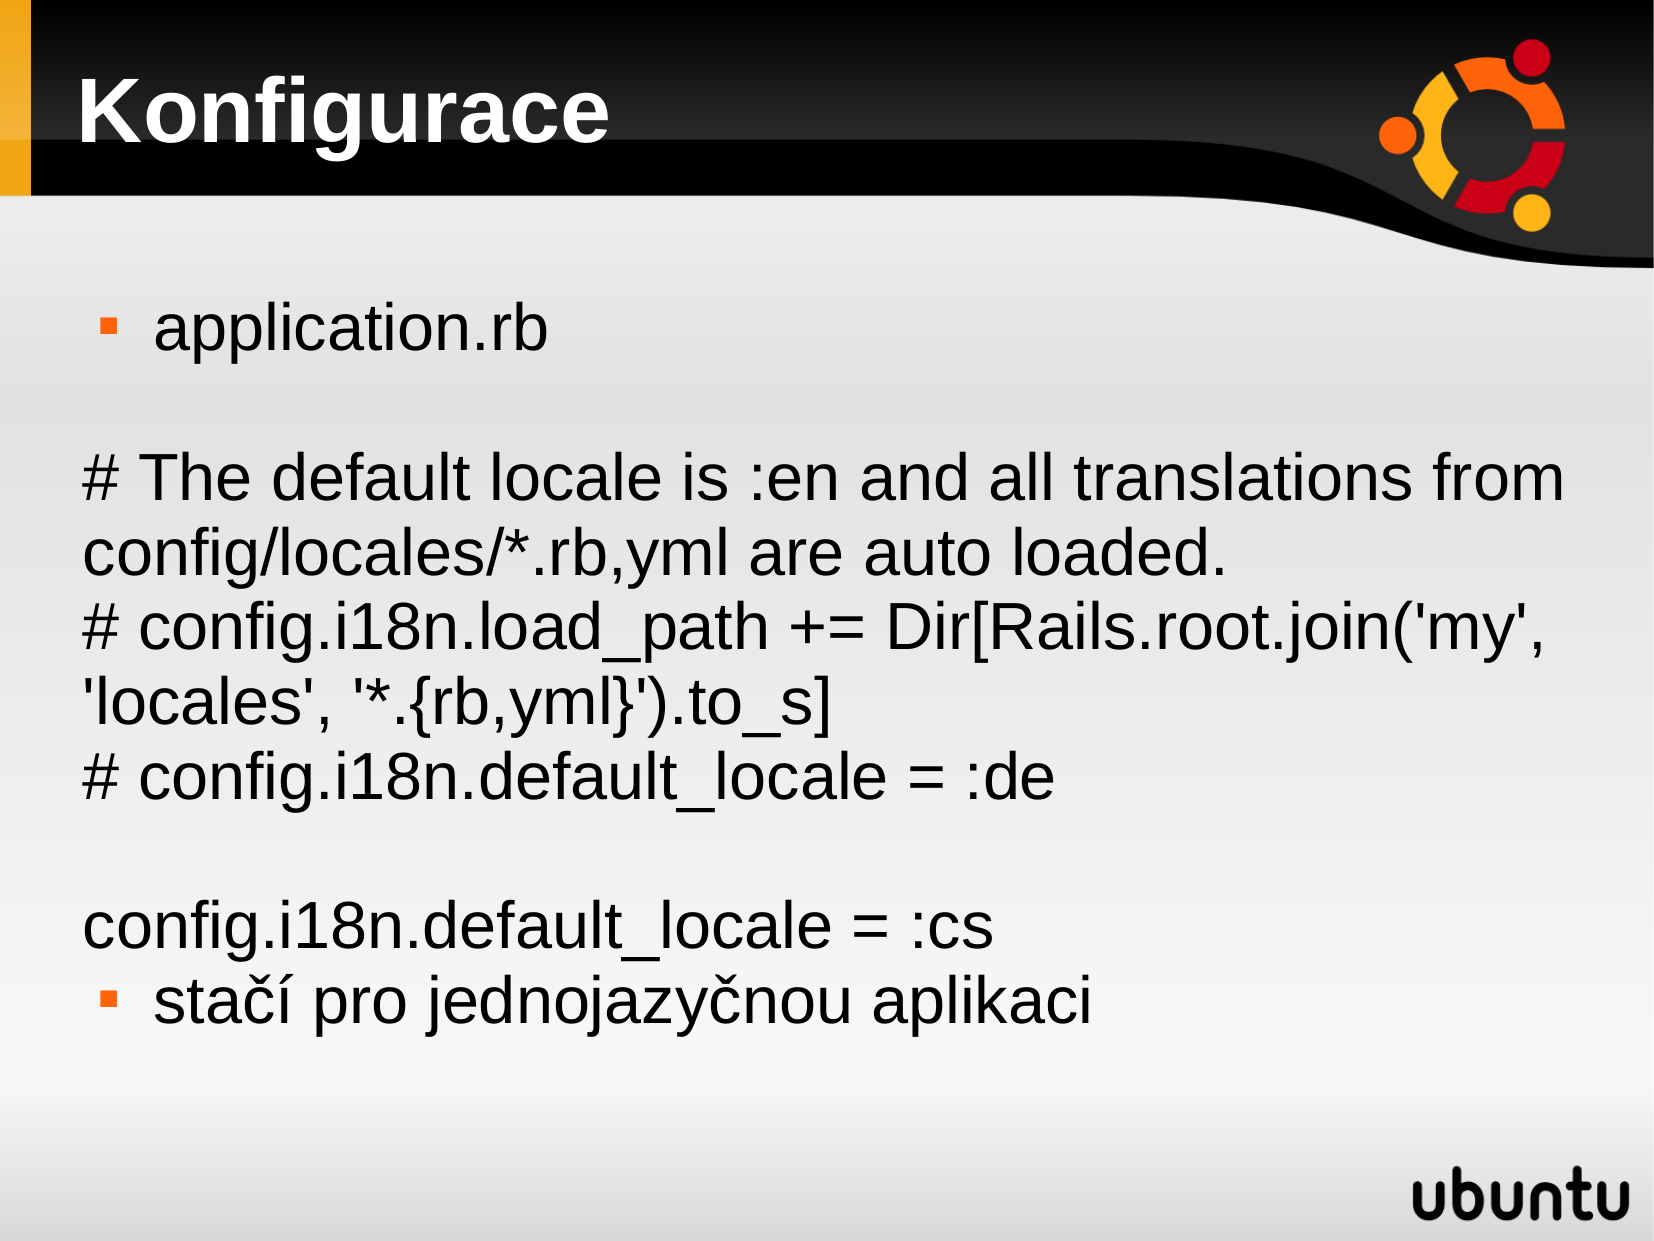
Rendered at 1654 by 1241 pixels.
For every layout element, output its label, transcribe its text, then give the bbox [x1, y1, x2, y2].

list application.rb # The default locale is :en and all translations from config/locales/*.rb,yml are auto loaded. # config.i18n.load_path += Dir[Rails.root.join('my', 'locales', '*.{rb,yml}').to_s] # config.i18n.default_locale = :de config.i18n.default_locale = :cs stačí pro jednojazyčnou aplikaci [82, 290, 1571, 1113]
title Konfigurace [76, 14, 1565, 207]
picture [0, 0, 1654, 1241]
